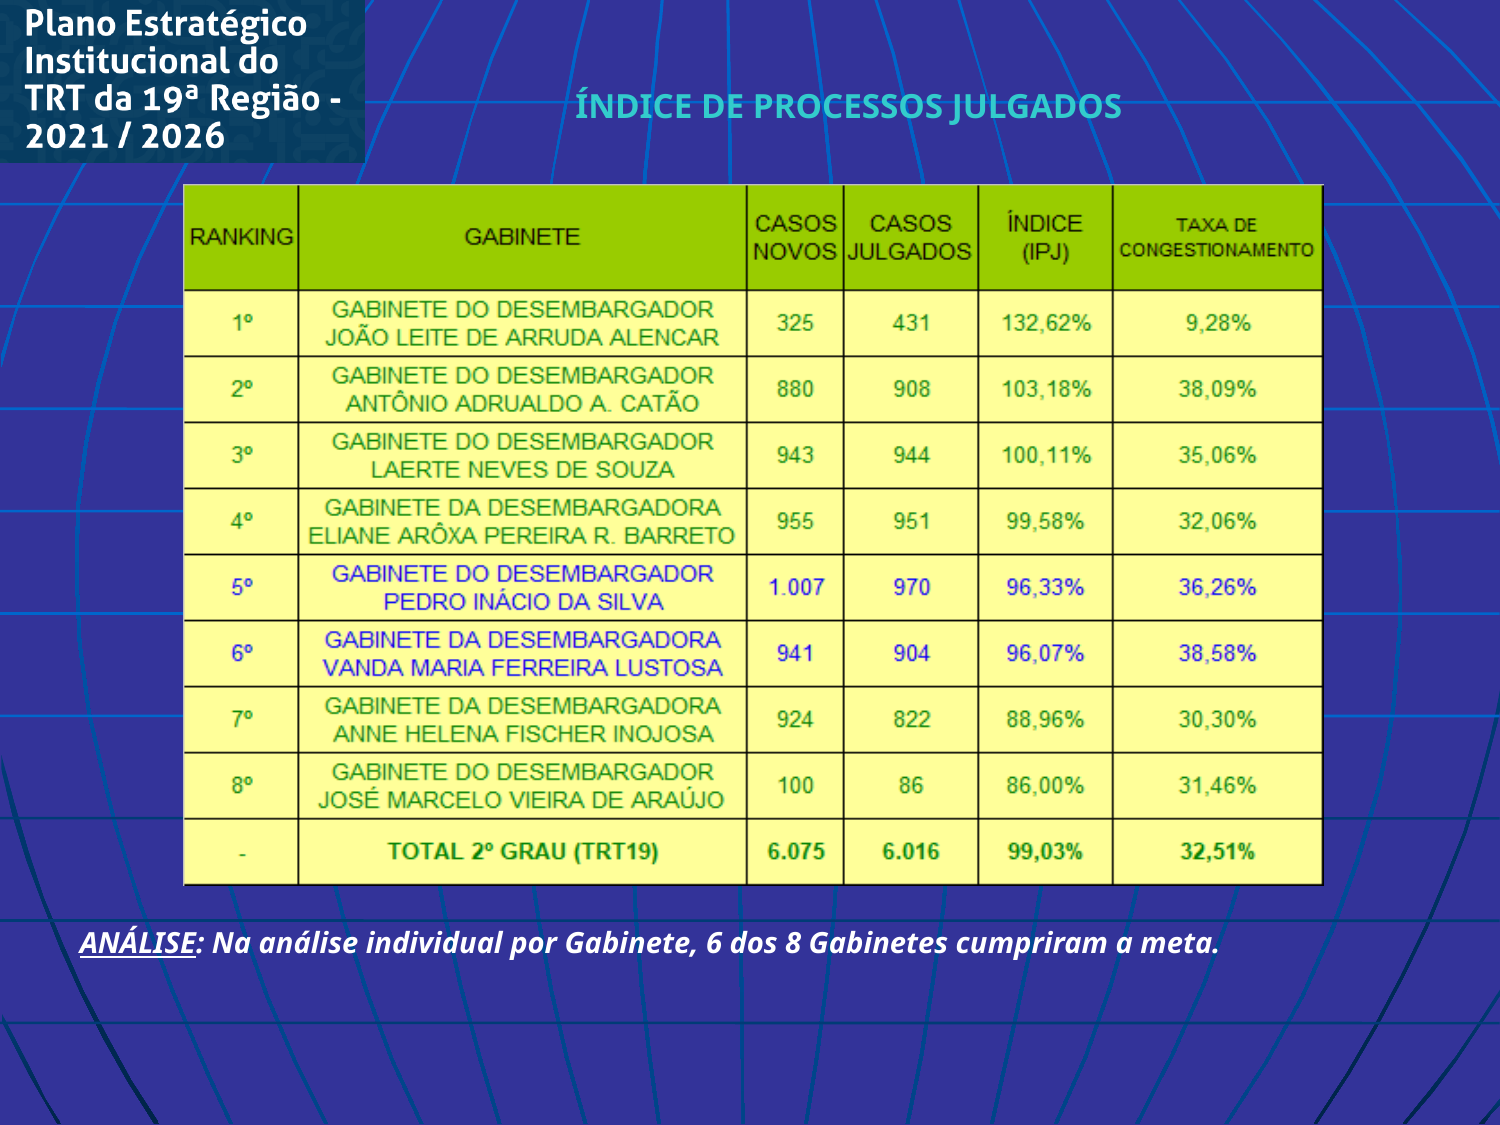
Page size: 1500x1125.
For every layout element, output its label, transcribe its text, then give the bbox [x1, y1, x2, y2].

picture [0, 0, 365, 163]
text_box ÍNDICE DE PROCESSOS JULGADOS [365, 78, 1448, 134]
text_box ANÁLISE: Na análise individual por Gabinete, 6 dos 8 Gabinetes cumpriram a meta. [64, 916, 1471, 1012]
picture [183, 184, 1324, 886]
